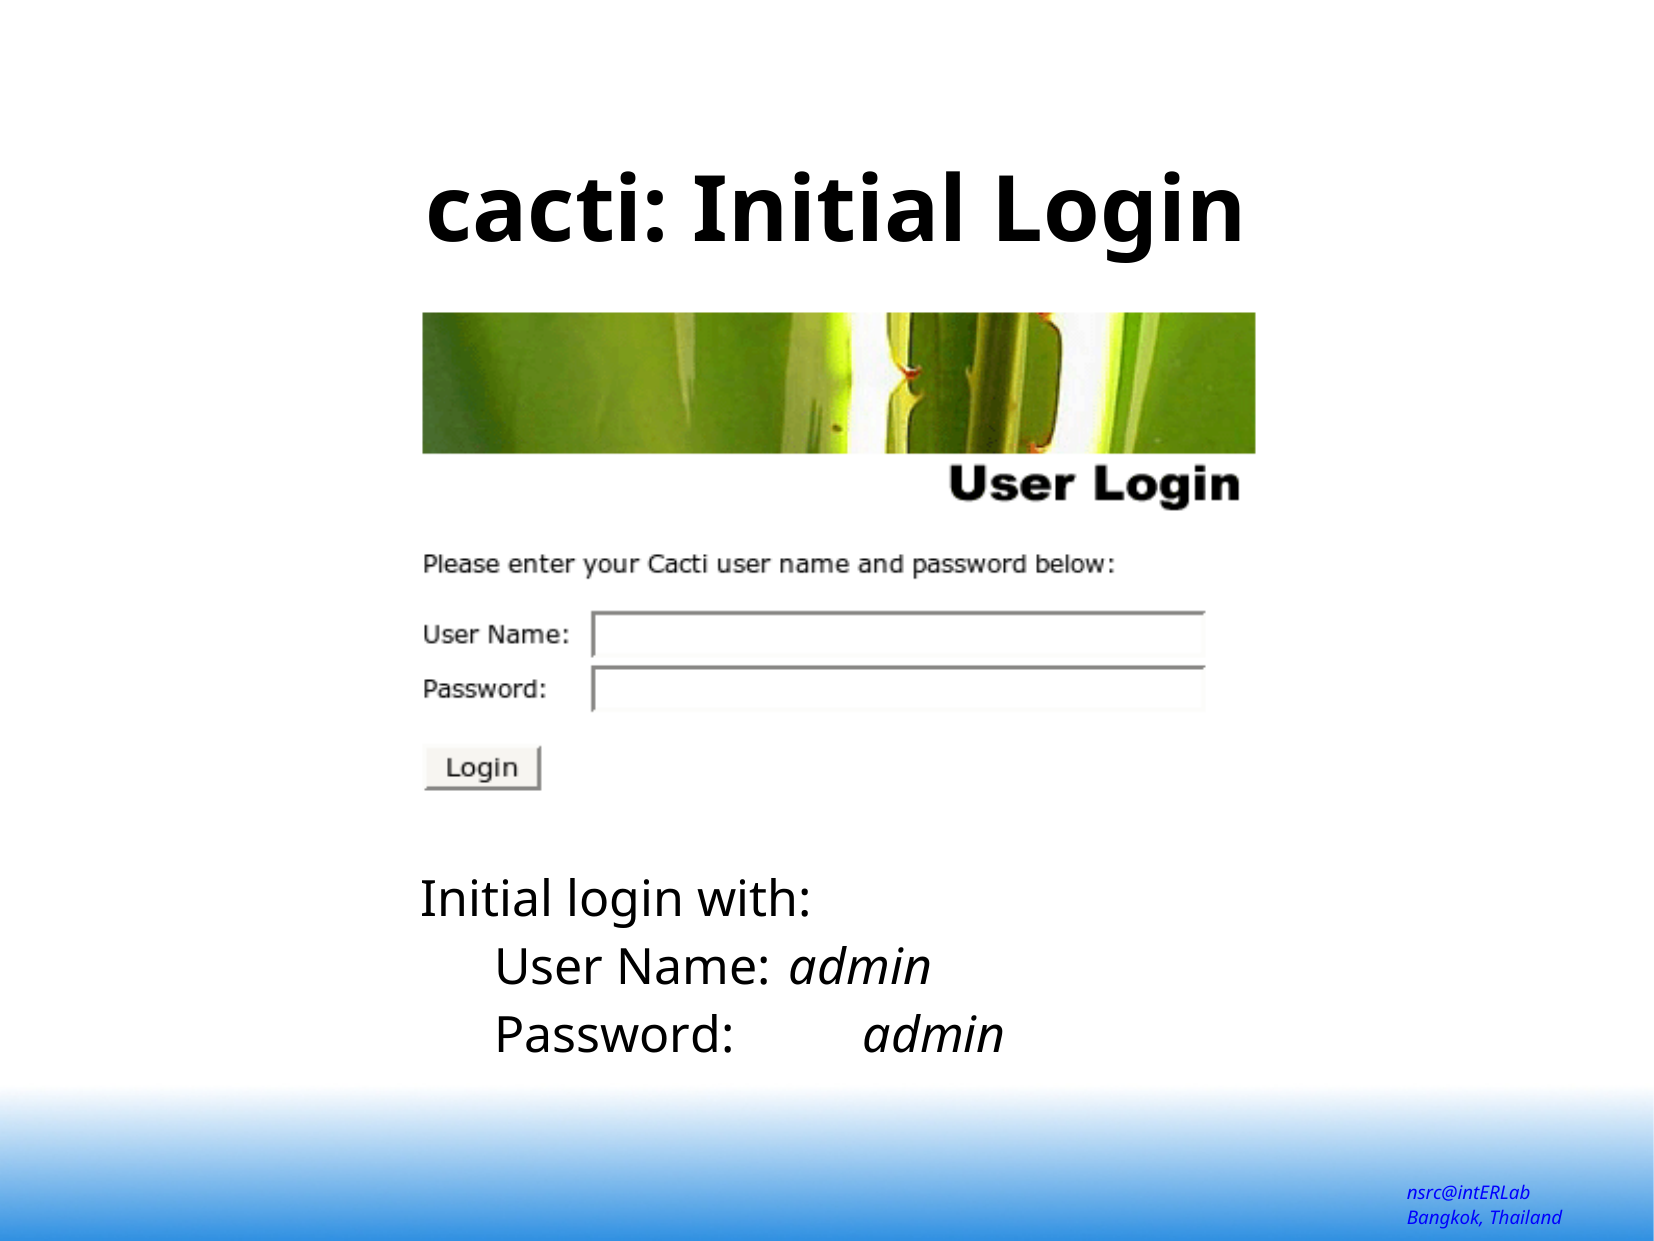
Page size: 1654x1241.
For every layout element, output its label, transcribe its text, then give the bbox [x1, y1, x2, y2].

picture [421, 311, 1258, 797]
title cacti: Initial Login [121, 102, 1534, 310]
picture [0, 1083, 1654, 1241]
text_box Initial login with: User Name: admin Password: admin [420, 862, 1214, 1046]
